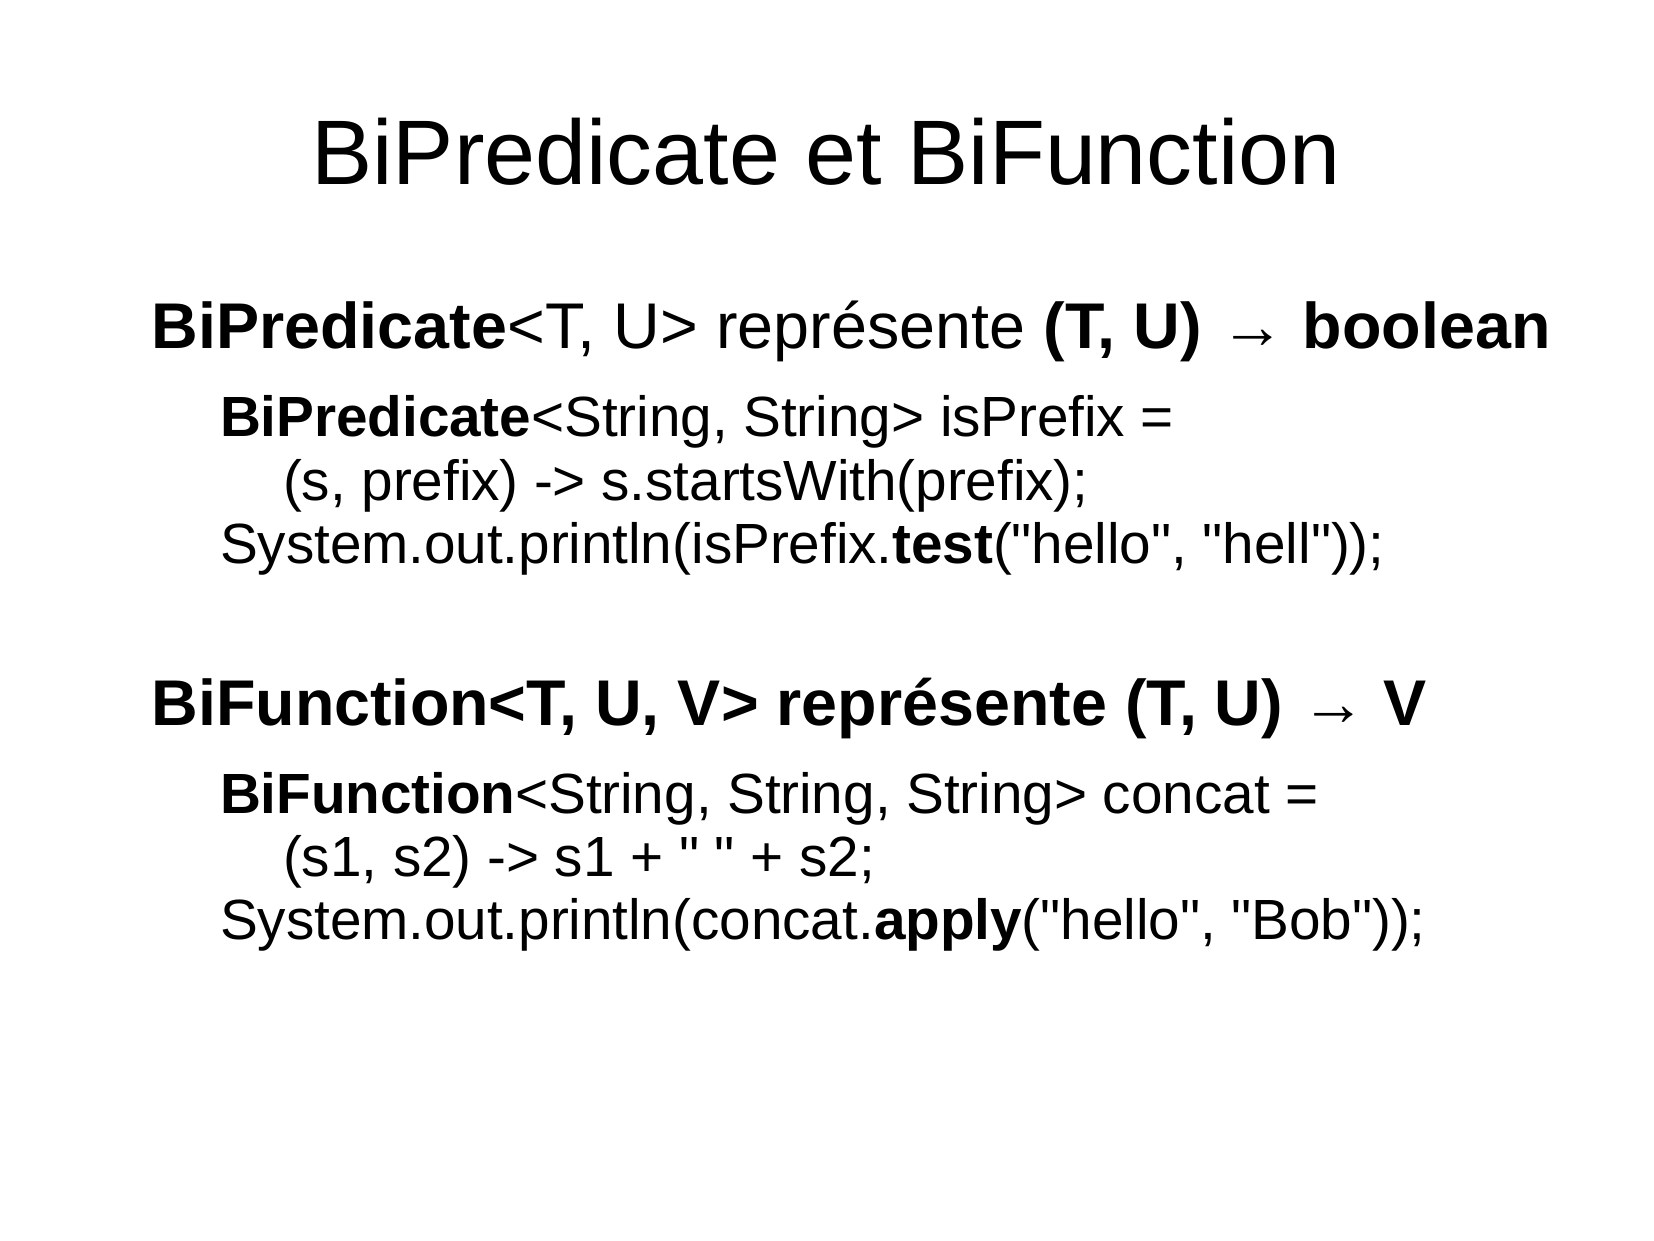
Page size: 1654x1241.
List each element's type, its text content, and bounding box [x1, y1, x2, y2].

list BiPredicate<T, U> représente (T, U) → boolean BiPredicate<String, String> isPrefix = (s, prefix) -> s.startsWith(prefix); System.out.println(isPrefix.test("hello", "hell")); BiFunction<T, U, V> représente (T, U) → V BiFunction<String, String, String> concat = (s1, s2) -> s1 + " " + s2; System.out.println(concat.apply("hello", "Bob")); [82, 290, 1571, 1126]
title BiPredicate et BiFunction [82, 49, 1571, 257]
